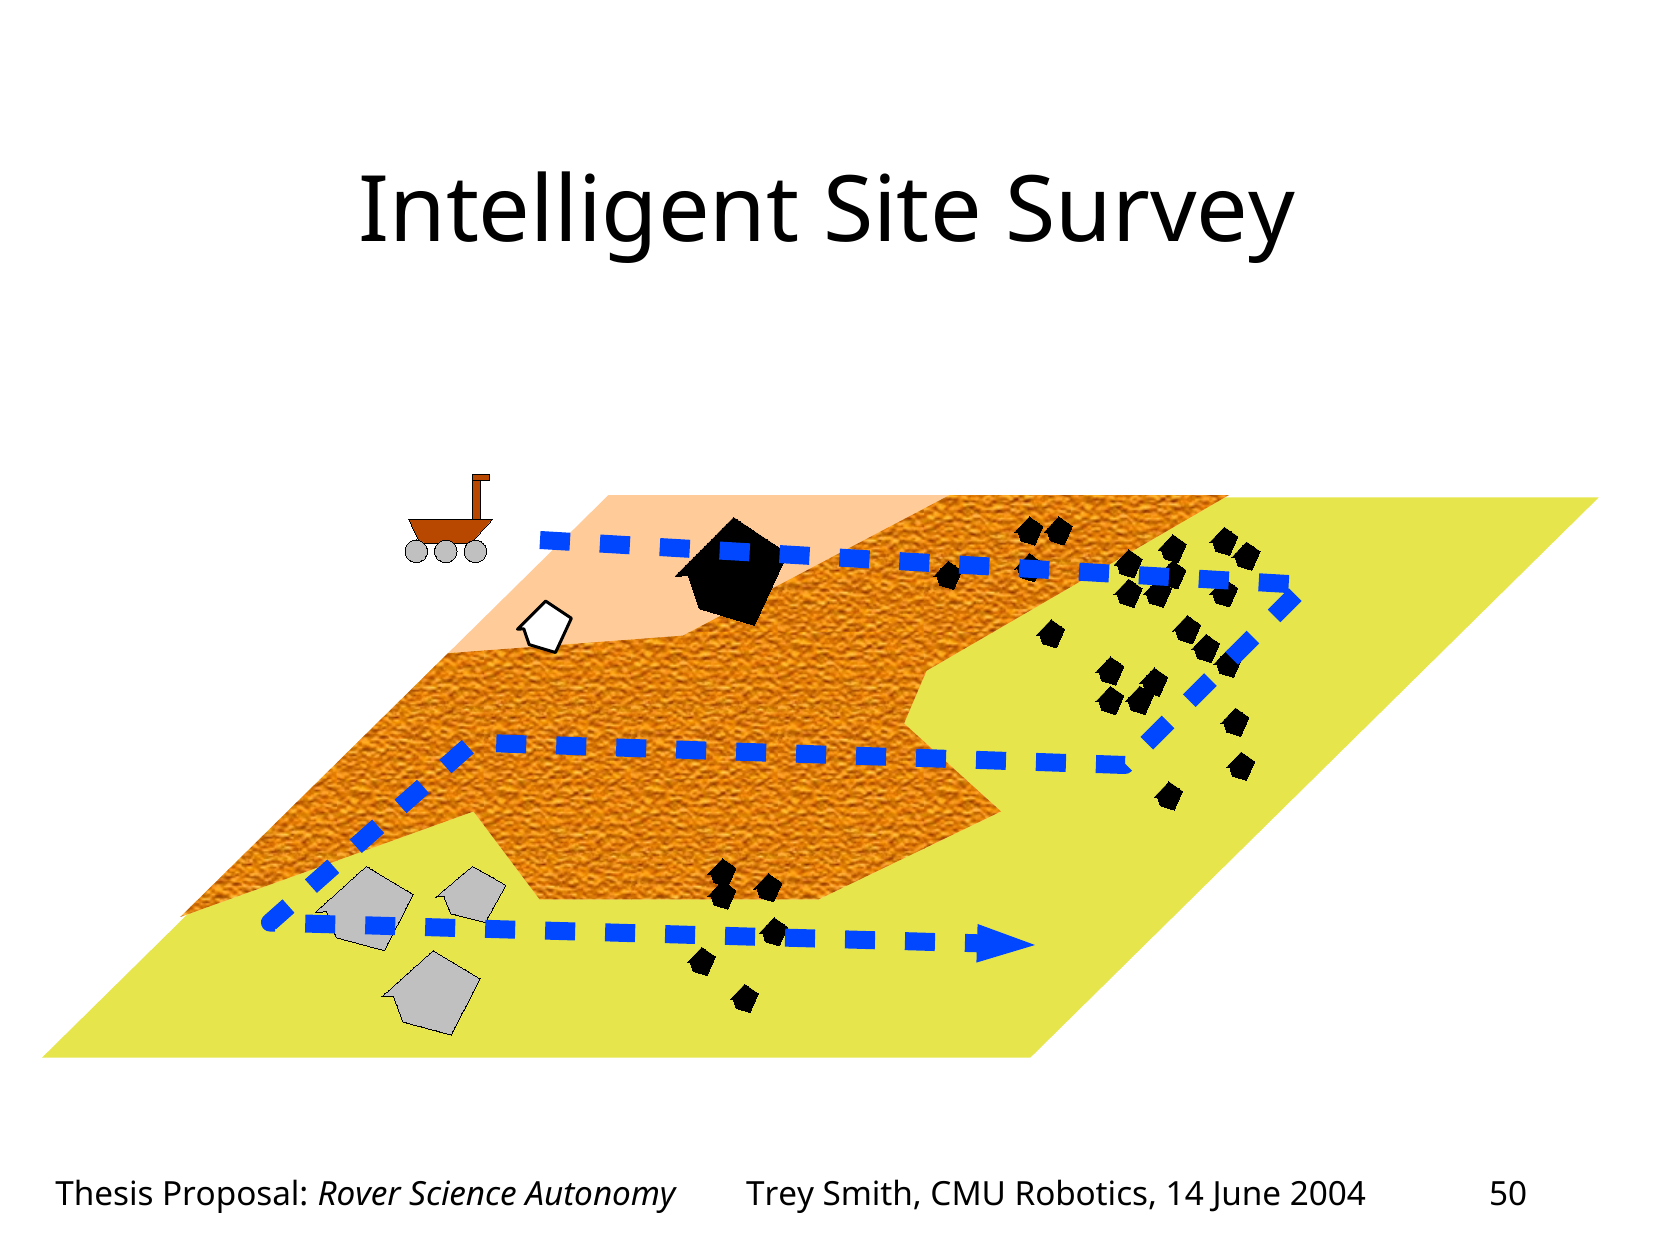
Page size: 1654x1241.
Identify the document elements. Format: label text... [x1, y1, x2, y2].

text_box [42, 495, 1599, 1058]
text_box [405, 474, 493, 563]
title Intelligent Site Survey [121, 102, 1534, 311]
